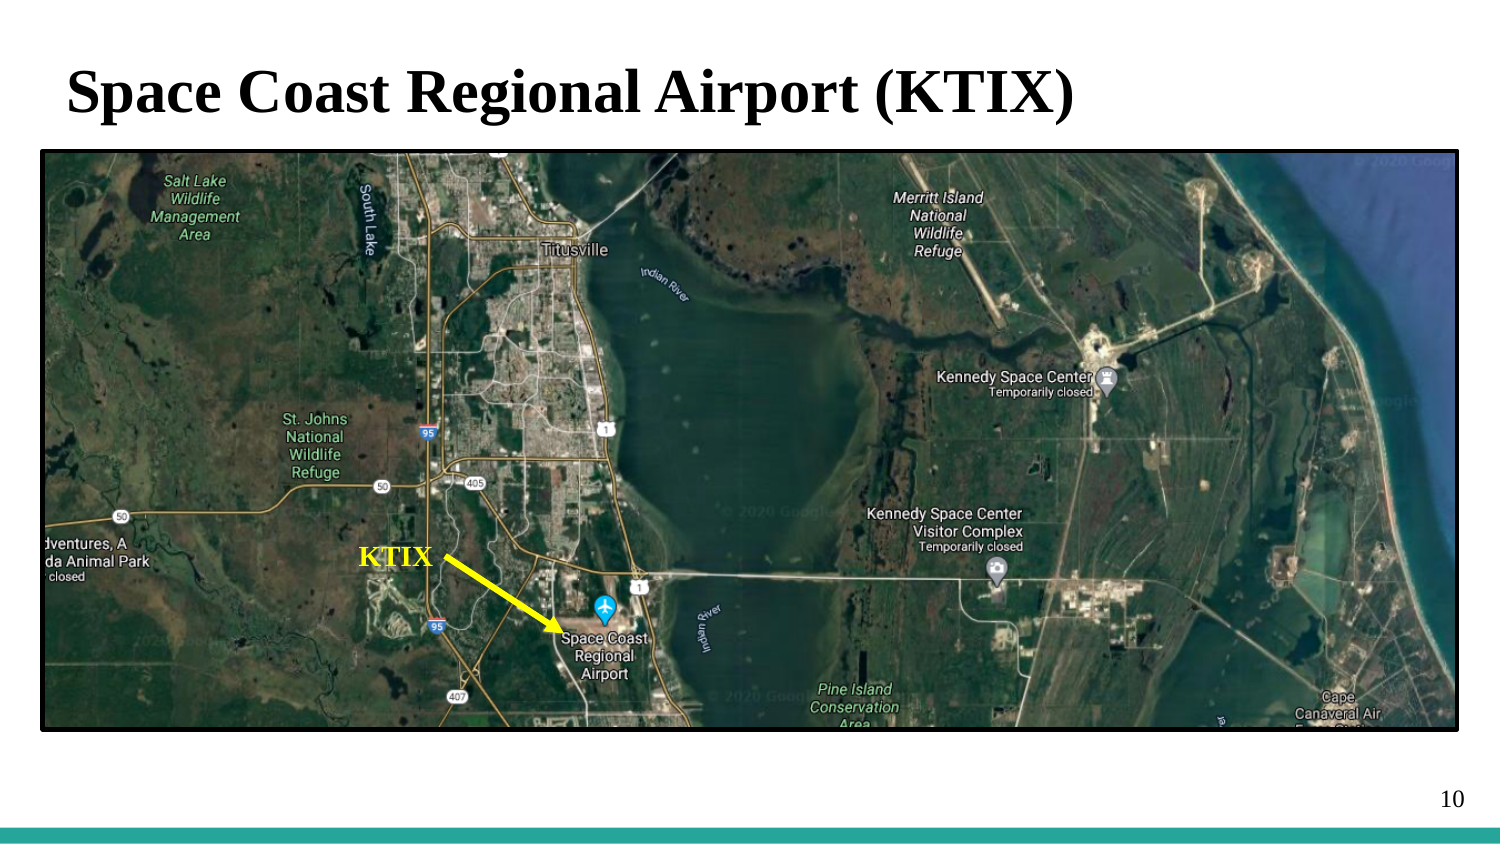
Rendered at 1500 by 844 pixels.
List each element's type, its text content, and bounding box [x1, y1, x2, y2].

text_box KTIX [343, 522, 1297, 634]
title Space Coast Regional Airport (KTIX) [51, 35, 1449, 136]
slide_number <number> [1389, 764, 1480, 830]
picture [45, 153, 1455, 728]
